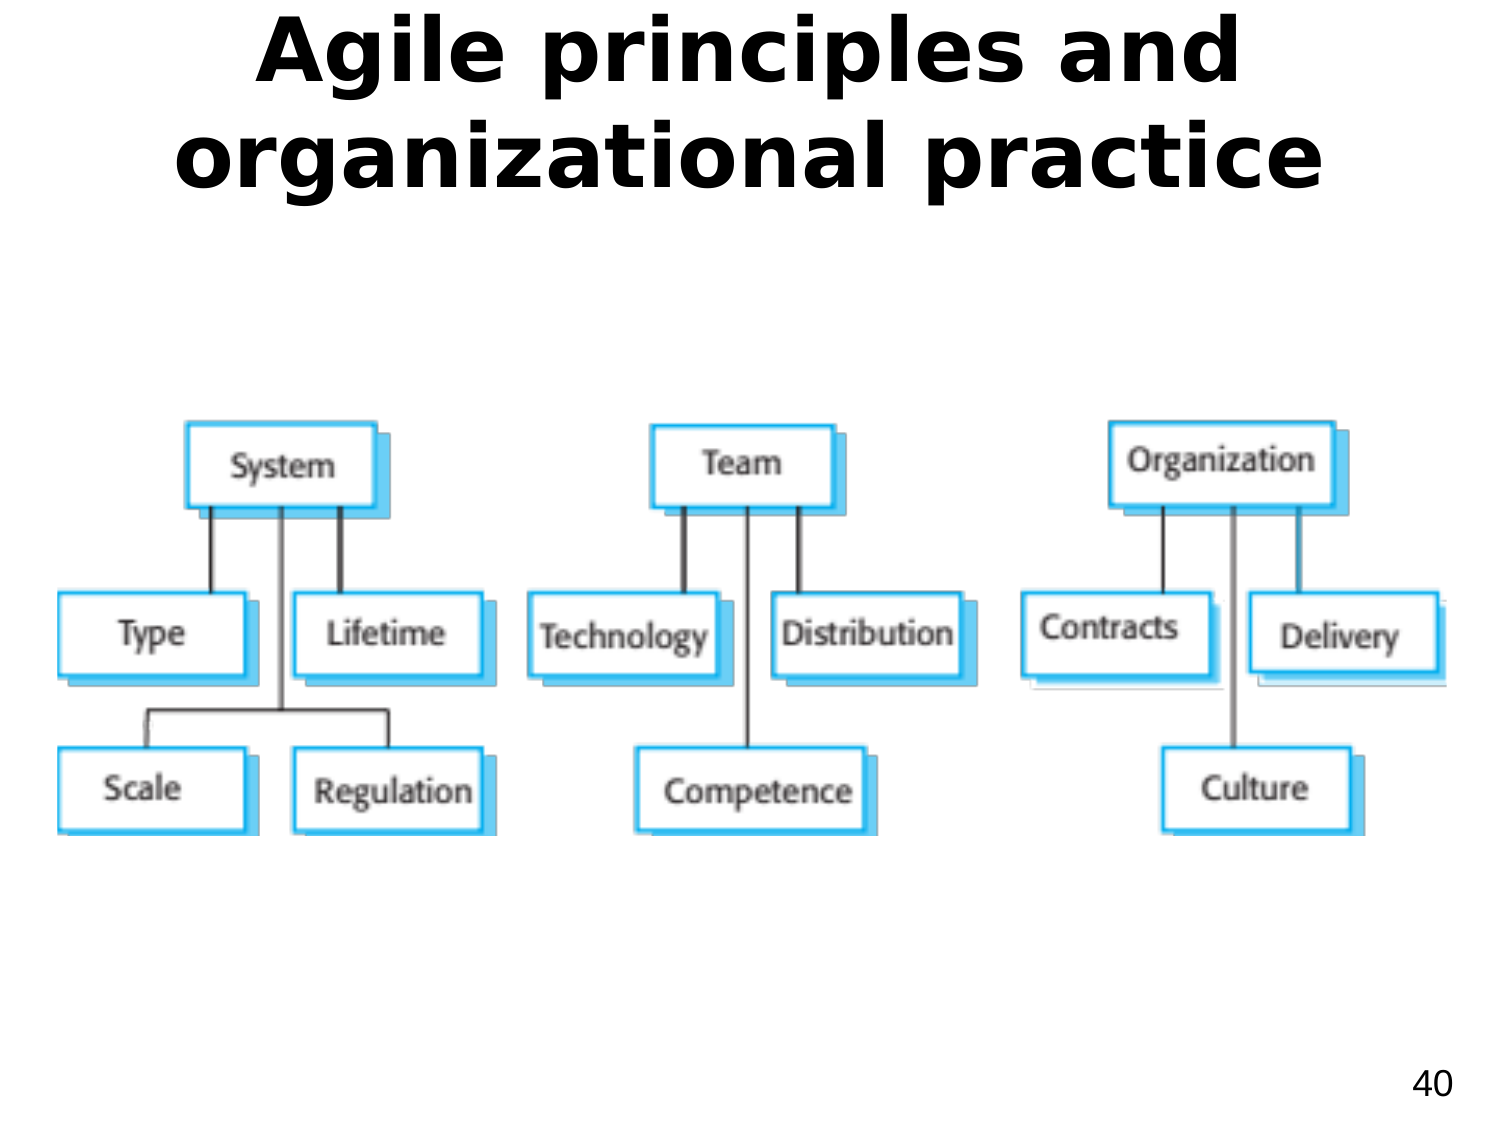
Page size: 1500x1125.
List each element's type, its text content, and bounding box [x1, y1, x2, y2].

picture [57, 387, 1447, 836]
title Agile principles and organizational practice [75, 33, 1425, 166]
